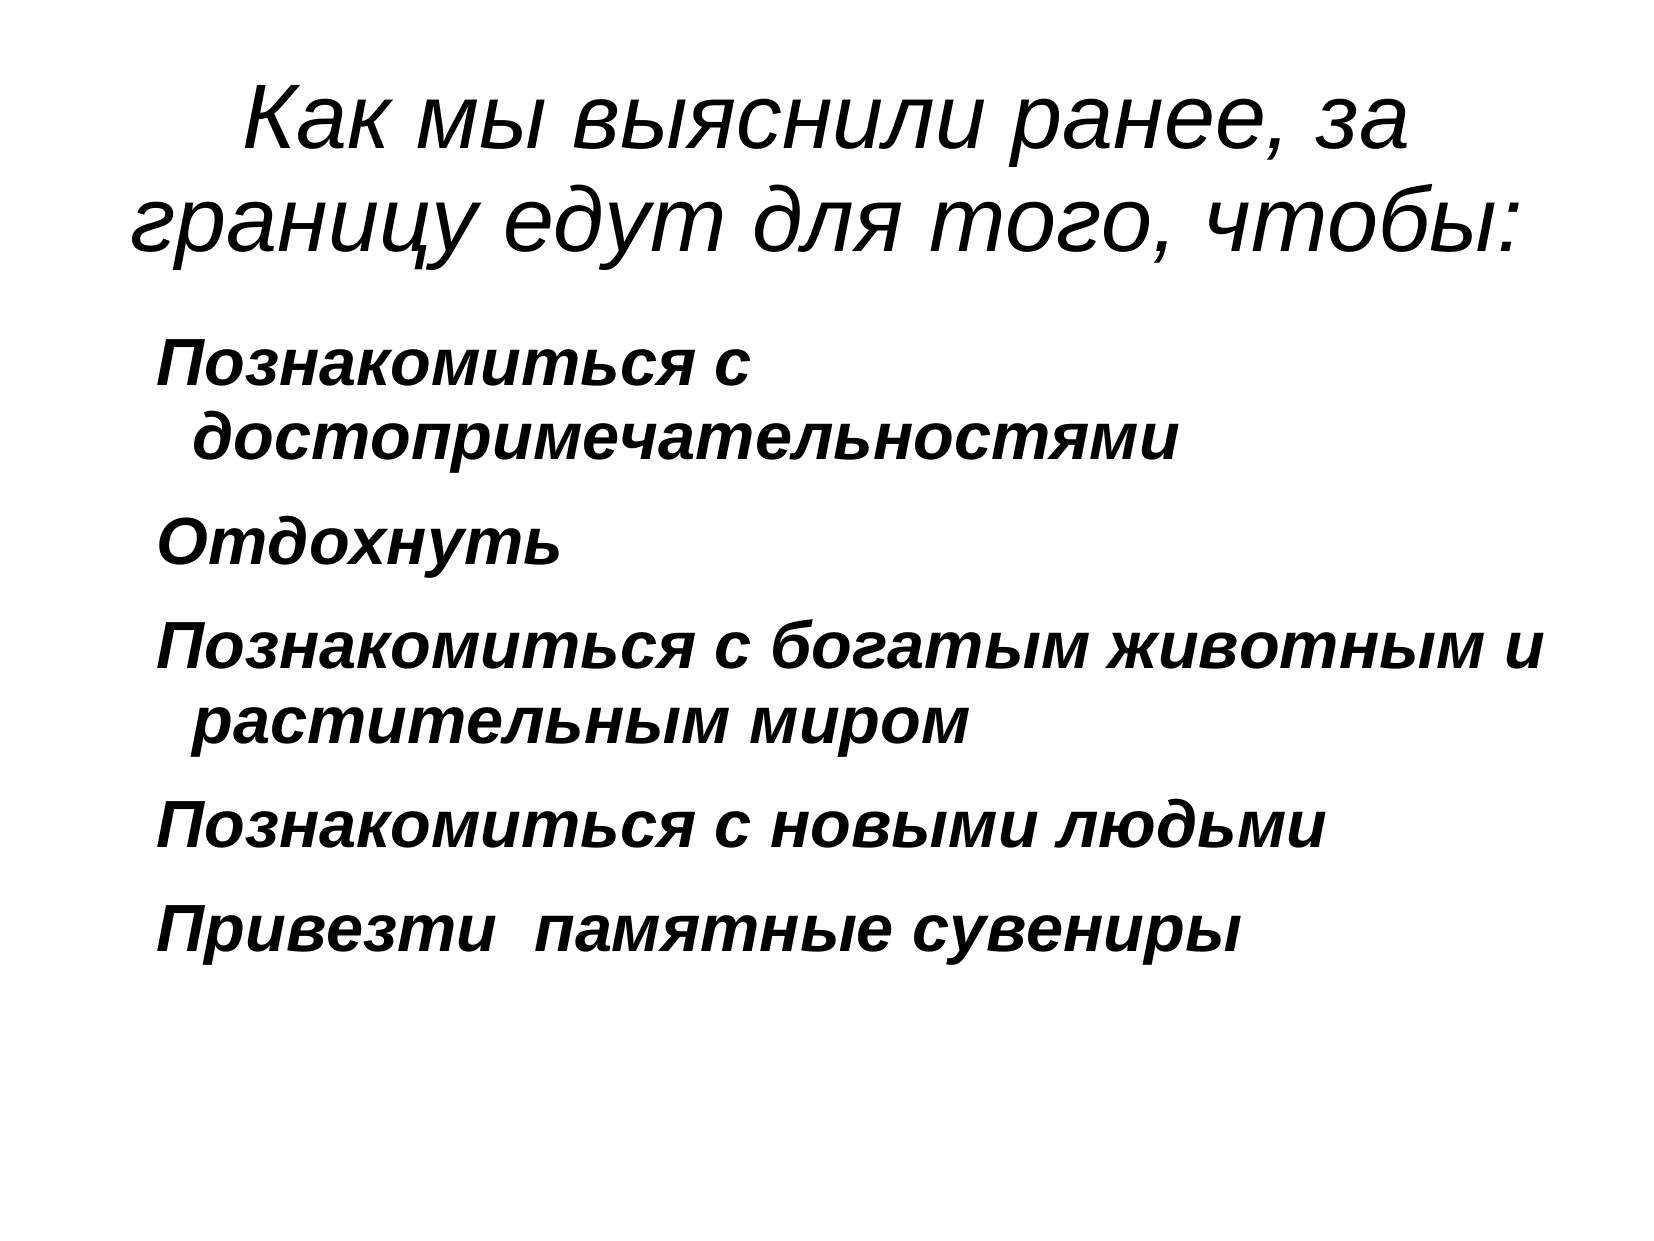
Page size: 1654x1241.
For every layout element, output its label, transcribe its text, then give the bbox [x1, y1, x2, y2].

list Познакомиться с достопримечательностями Отдохнуть Познакомиться с богатым животным и растительным миром Познакомиться с новыми людьми Привезти памятные сувениры [121, 324, 1654, 967]
title Как мы выяснили ранее, за границу едут для того, чтобы: [121, 40, 1534, 296]
